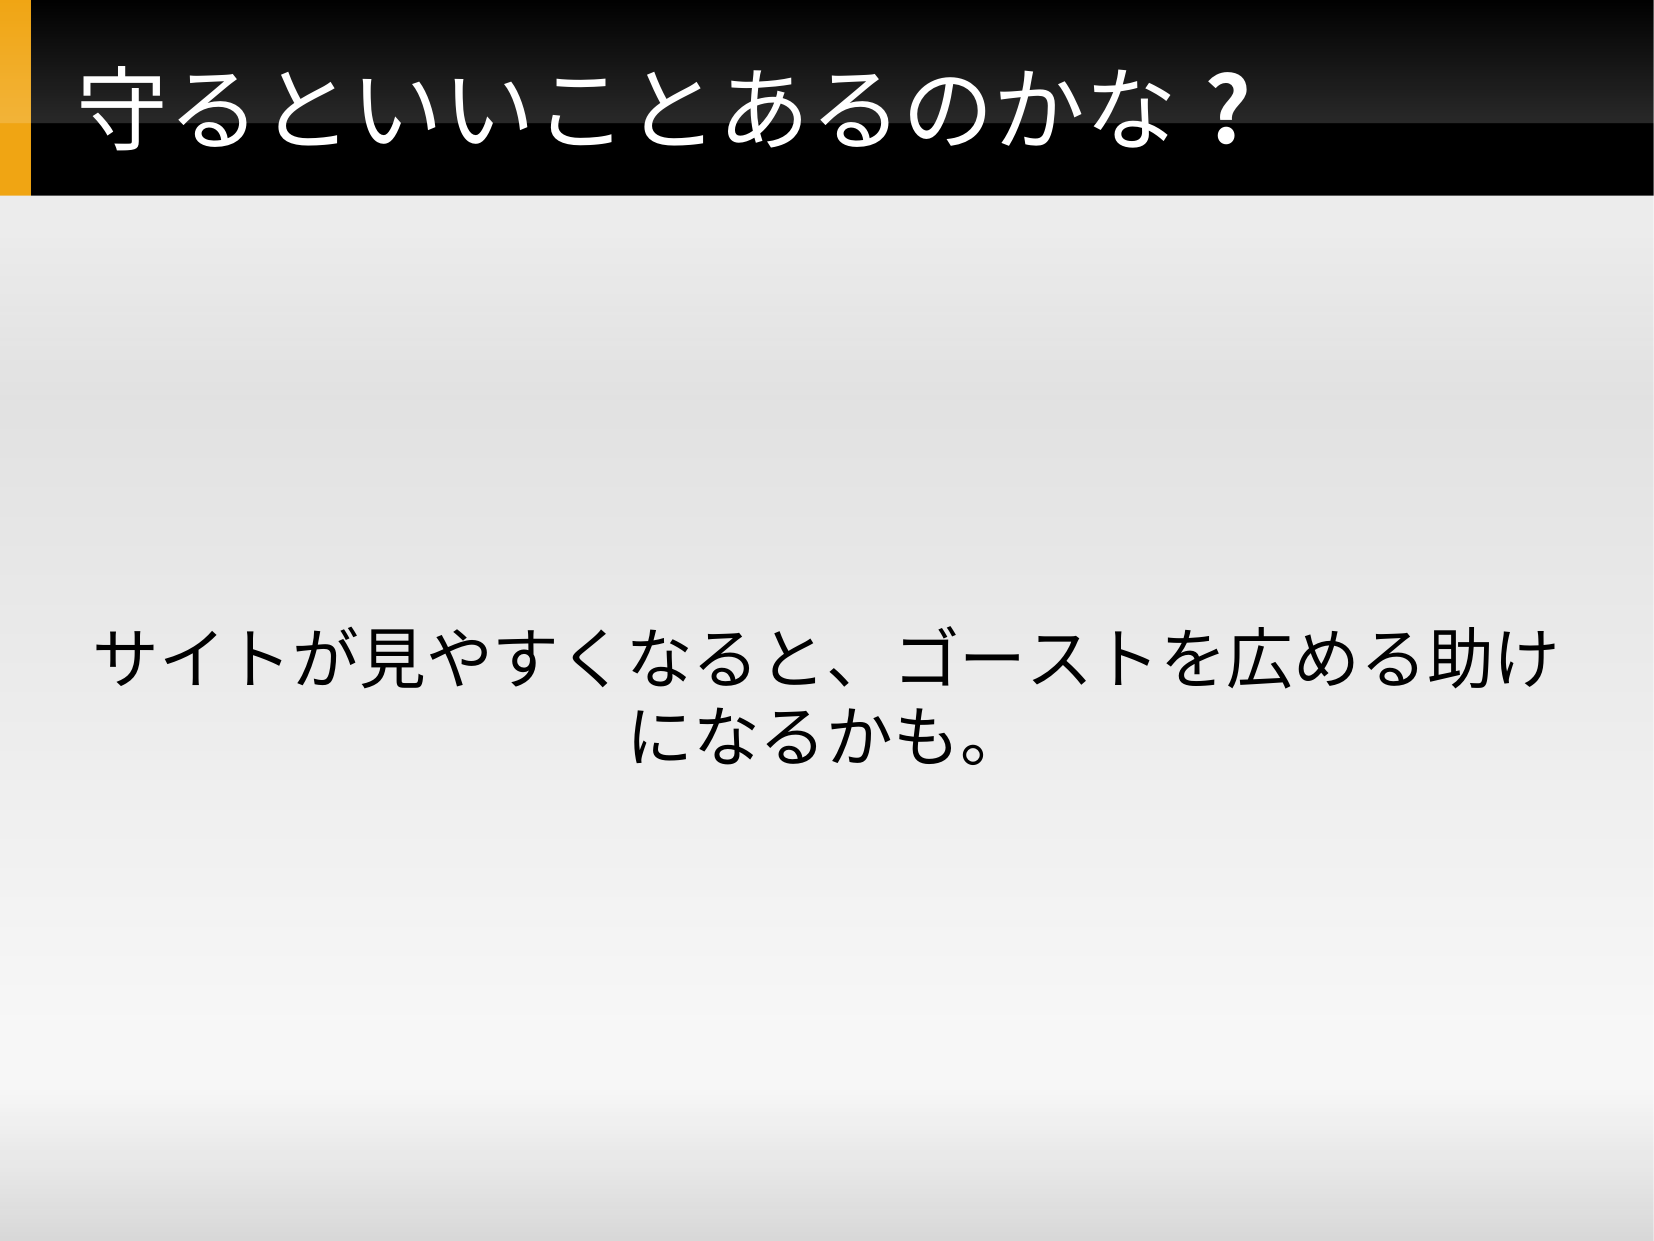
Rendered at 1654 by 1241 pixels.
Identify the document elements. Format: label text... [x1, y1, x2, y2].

subtitle サイトが見やすくなると、ゴーストを広める助けになるかも。 [82, 290, 1571, 1109]
title 守るといいことあるのかな? [76, 0, 1565, 208]
picture [0, 0, 1654, 1241]
